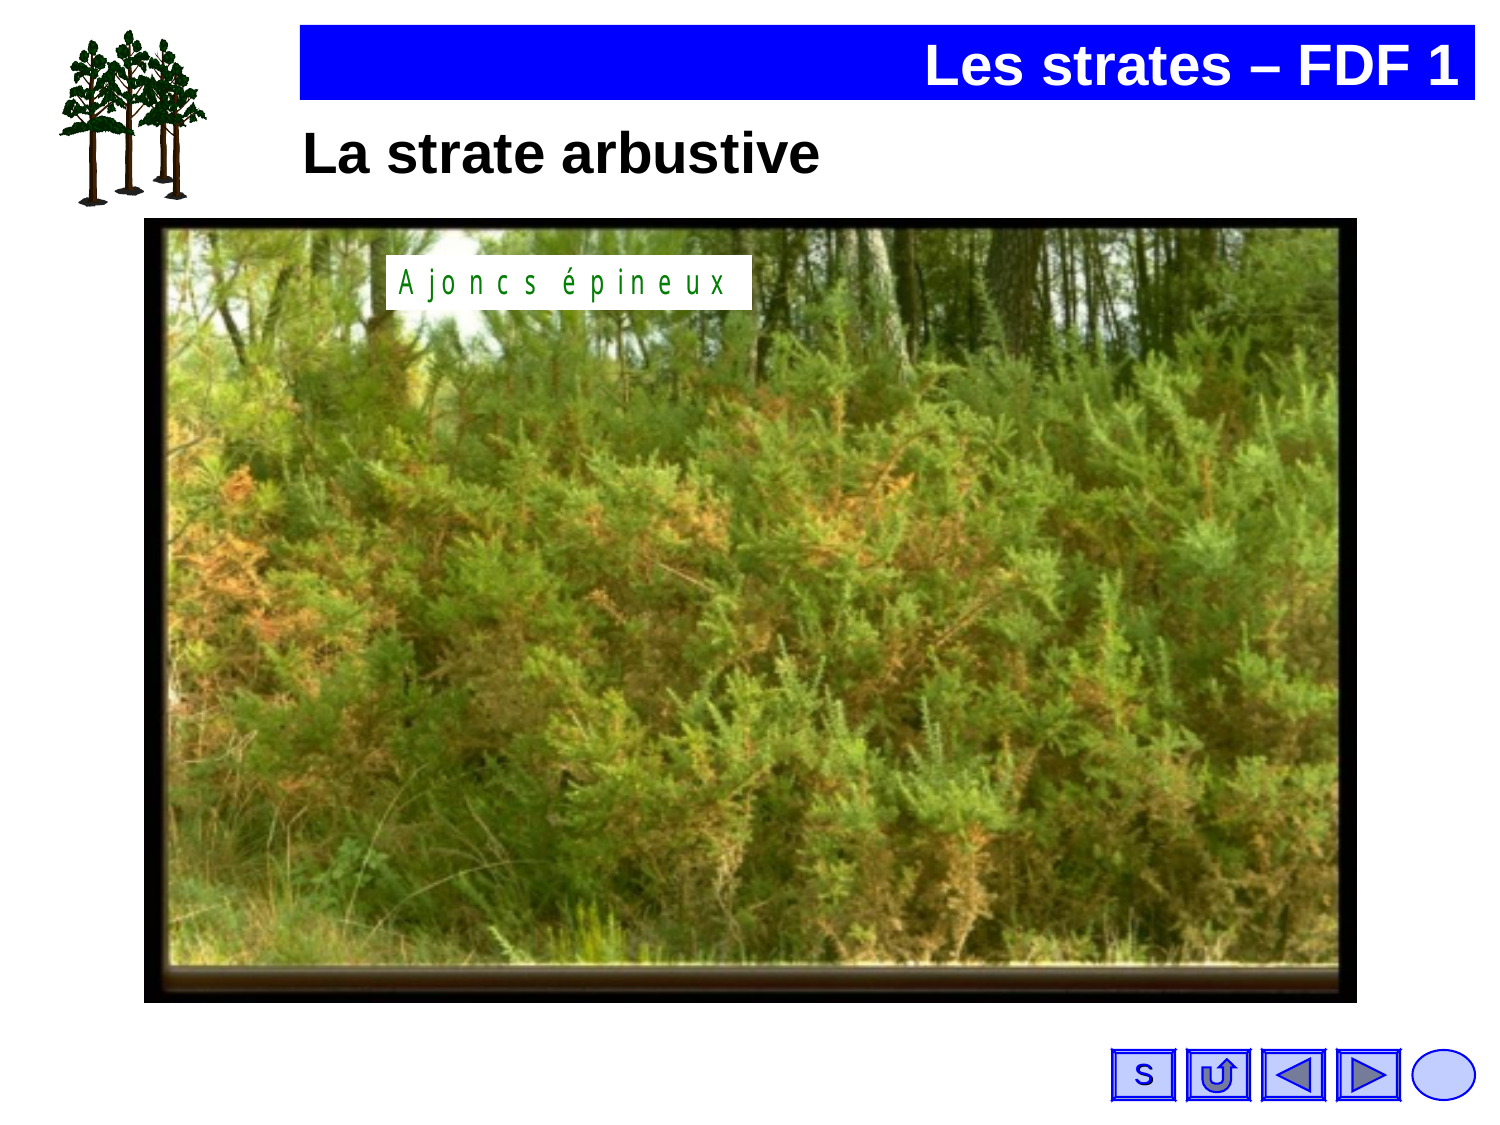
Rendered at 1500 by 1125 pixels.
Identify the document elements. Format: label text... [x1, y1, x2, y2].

text_box [1412, 1049, 1476, 1101]
text_box Les strates – FDF 1 [299, 24, 1475, 100]
text_box La strate arbustive [287, 112, 1096, 193]
picture [144, 218, 1359, 1004]
